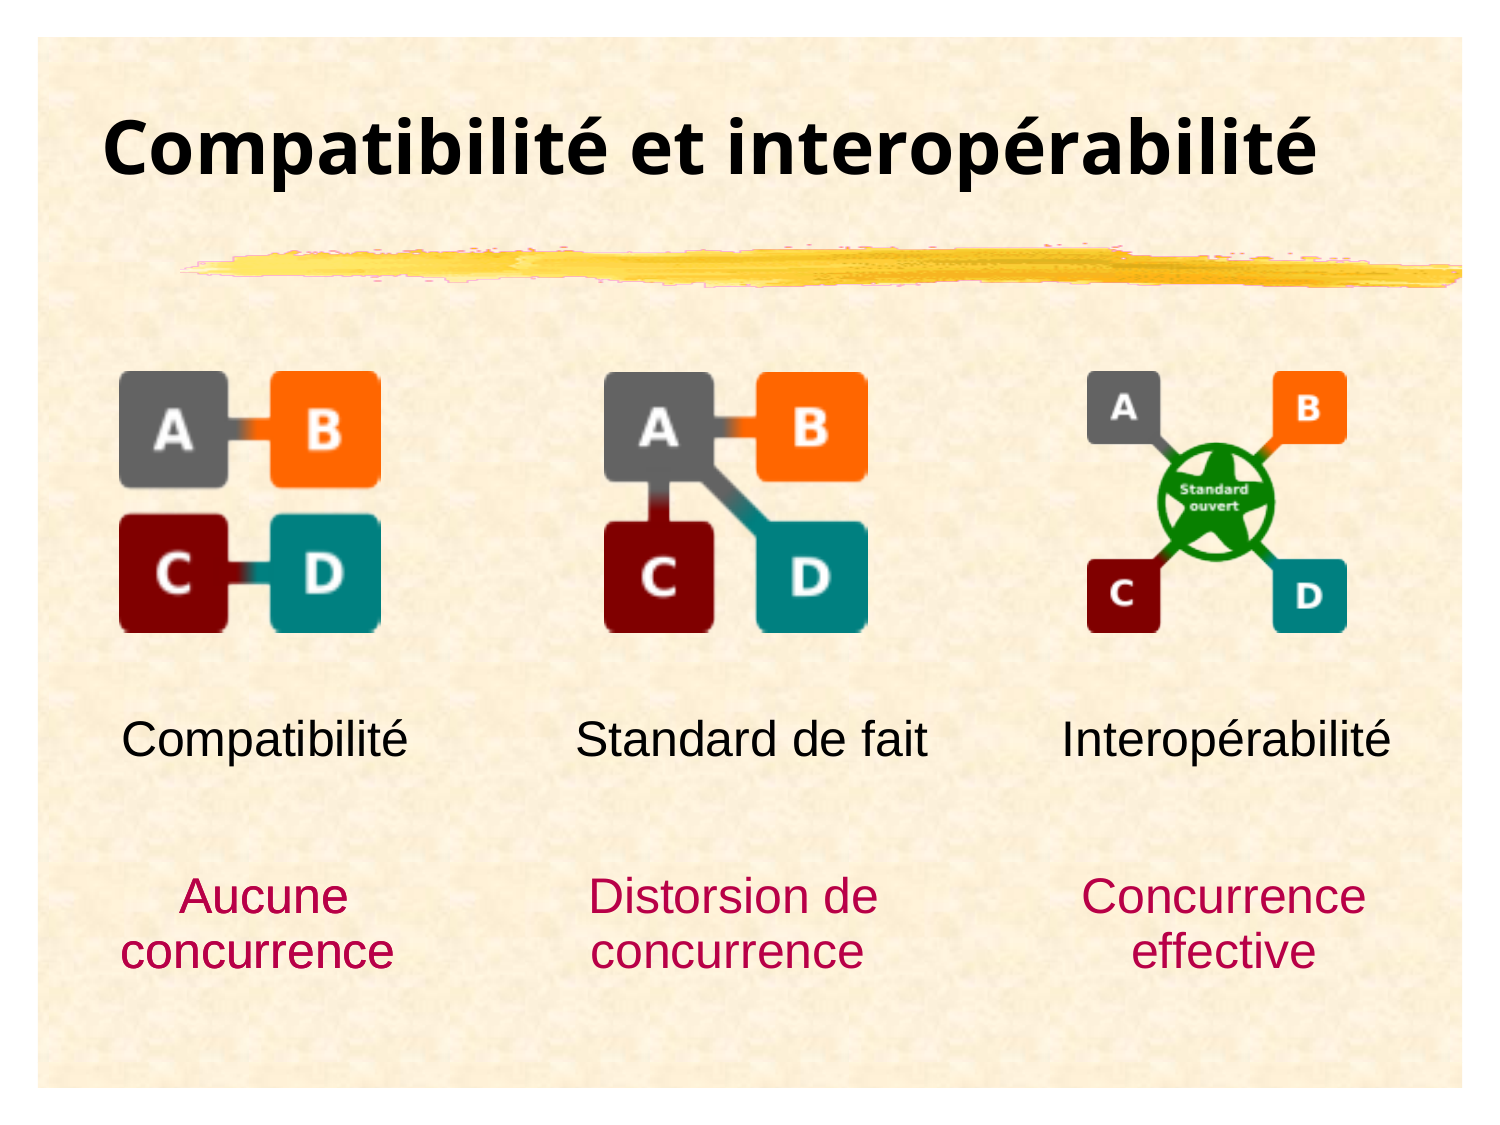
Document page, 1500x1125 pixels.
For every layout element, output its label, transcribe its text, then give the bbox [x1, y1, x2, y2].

text_box Interopérabilité [1033, 711, 1410, 774]
text_box Aucune concurrence [88, 867, 428, 986]
text_box Compatibilité [96, 711, 422, 774]
title Compatibilité et interopérabilité [101, 39, 1456, 253]
picture [37, 37, 1463, 1088]
text_box Distorsion de concurrence [558, 867, 898, 986]
text_box Standard de fait [563, 711, 929, 774]
text_box Concurrence effective [1048, 868, 1389, 986]
